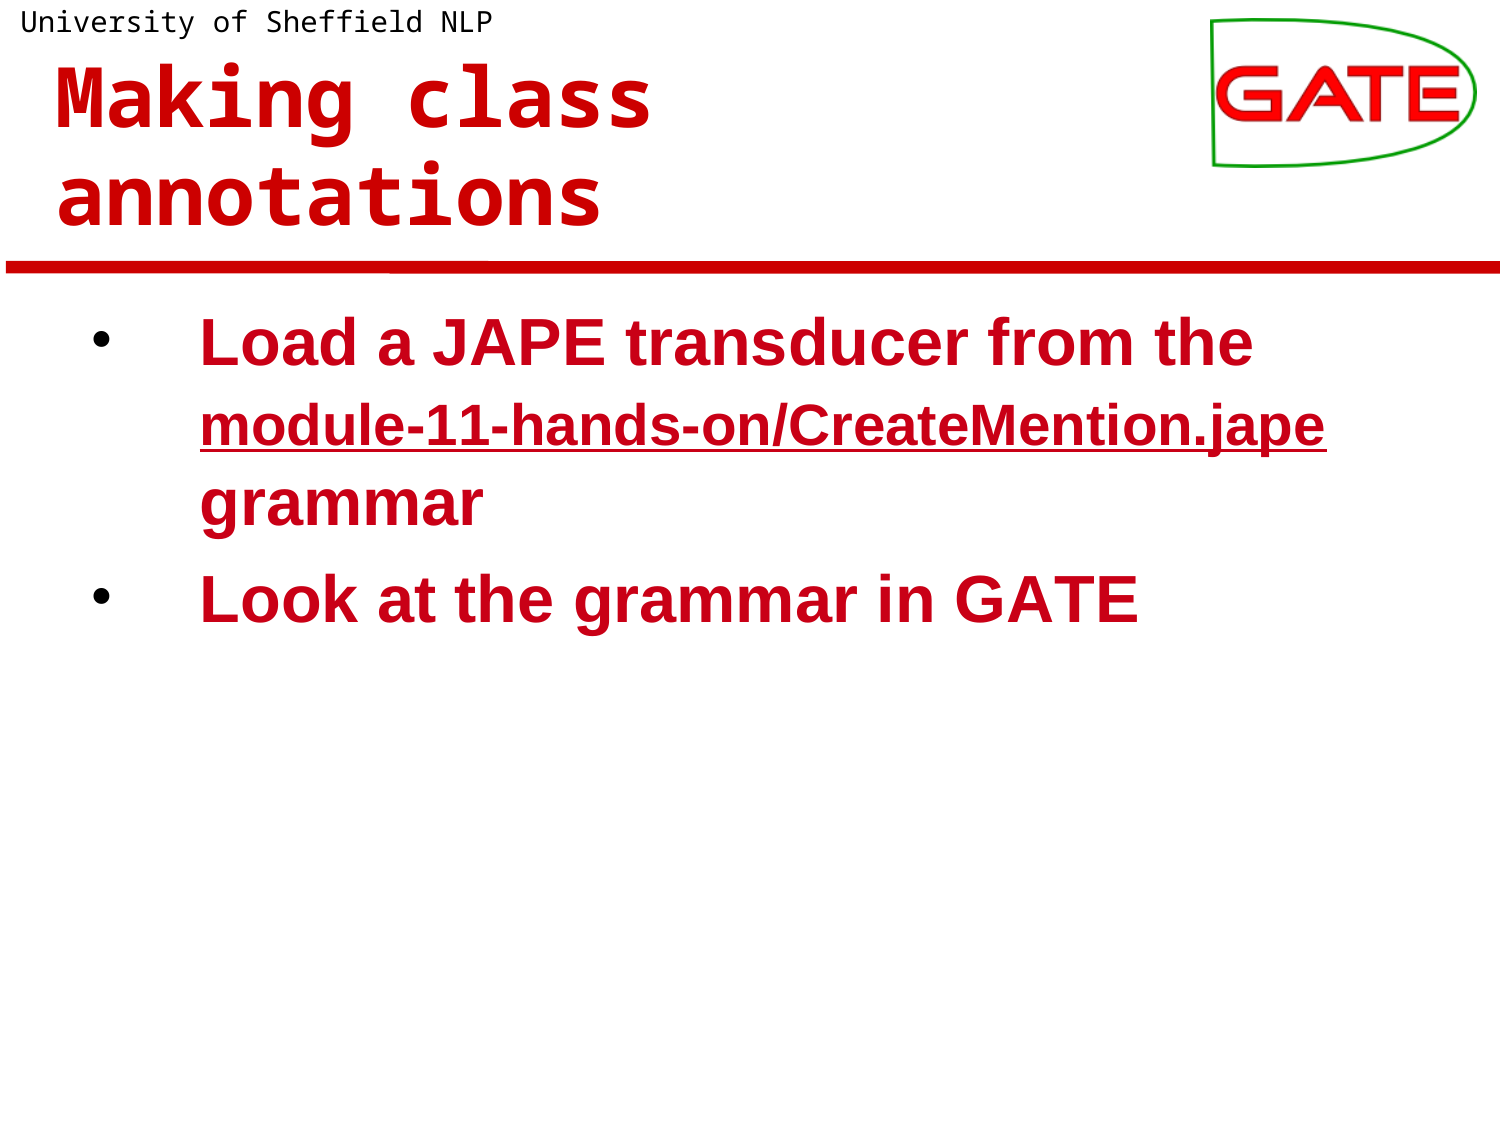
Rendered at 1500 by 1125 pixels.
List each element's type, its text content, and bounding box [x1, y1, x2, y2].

list Load a JAPE transducer from the module-11-hands-on/CreateMention.jape grammar Look at the grammar in GATE [75, 290, 1425, 1034]
title Making class annotations [41, 37, 1391, 254]
picture [1210, 18, 1477, 168]
